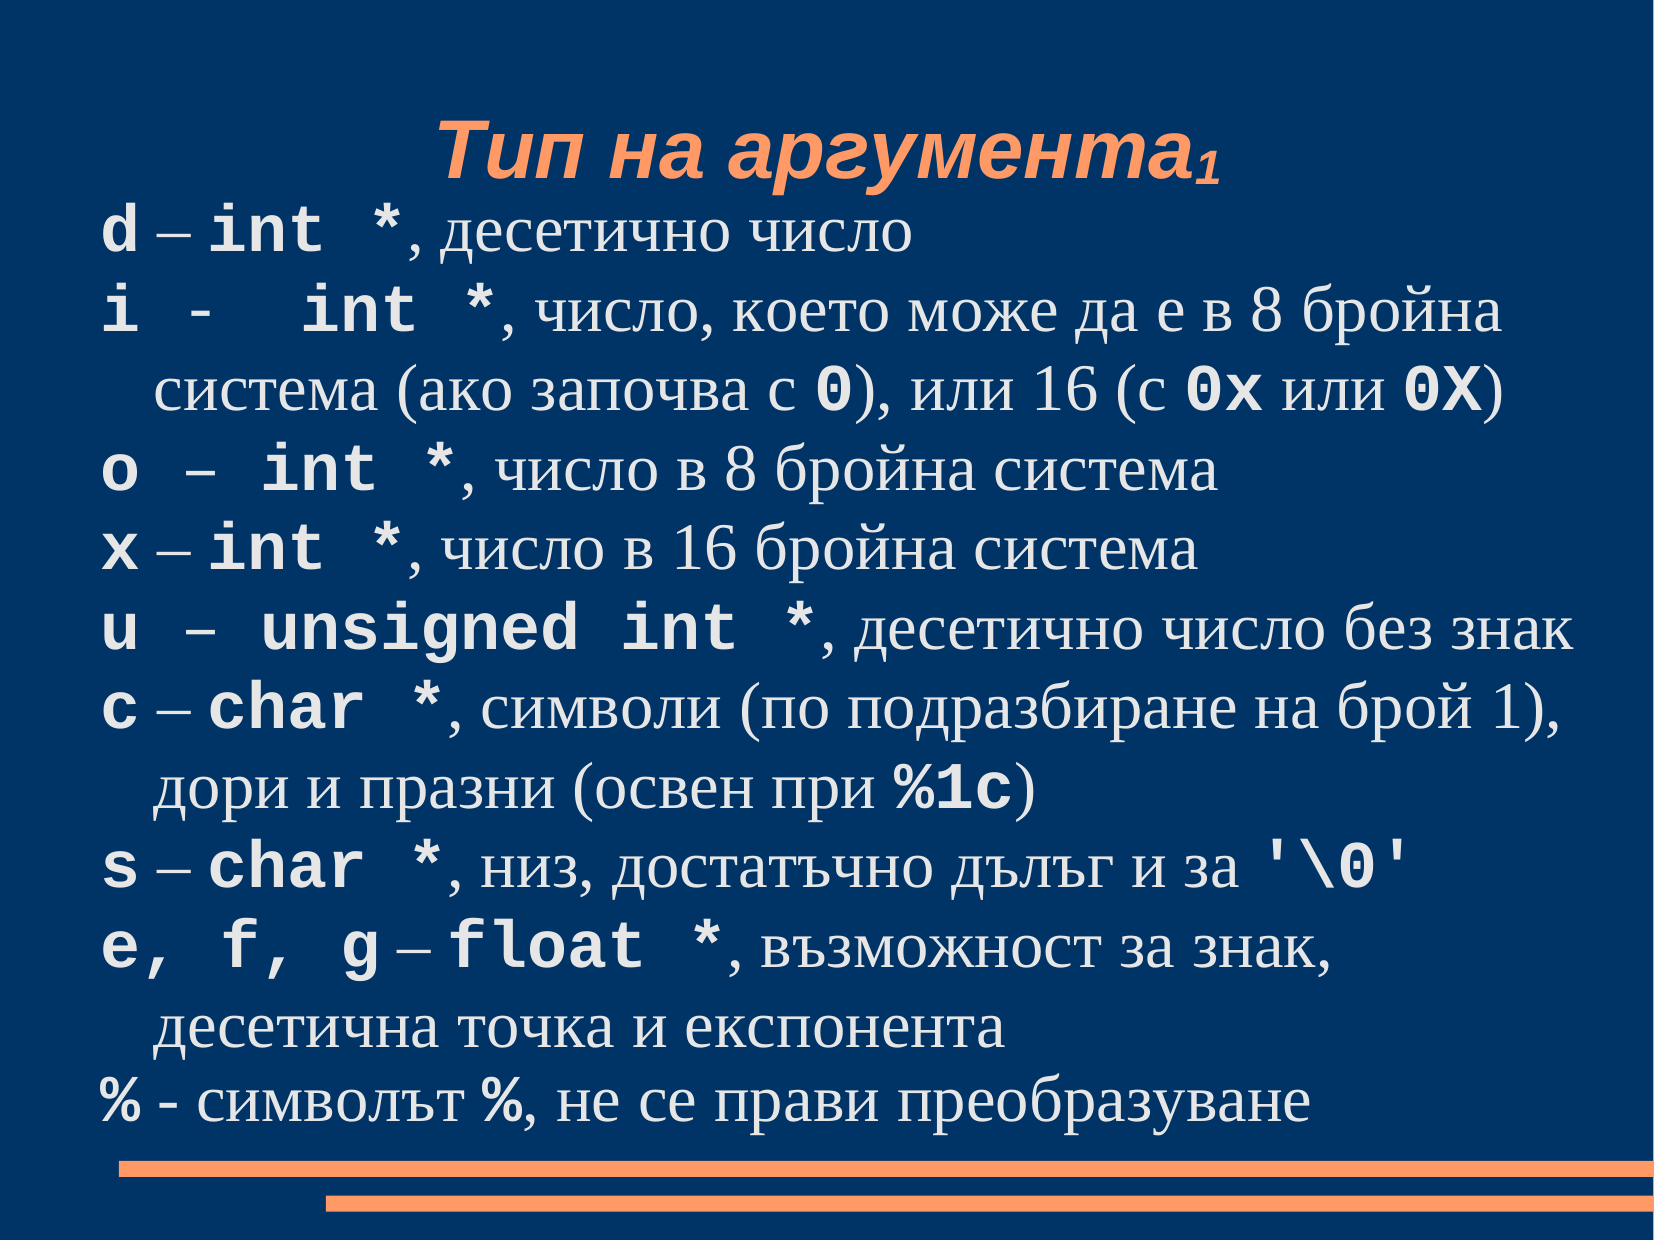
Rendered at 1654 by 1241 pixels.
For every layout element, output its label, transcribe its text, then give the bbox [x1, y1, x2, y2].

list d – int *, десетично число i - int *, число, което може да е в 8 бройна система (ако започва с 0), или 16 (с 0x или 0X) o – int *, число в 8 бройна система x – int *, число в 16 бройна система u – unsigned int *, десетично число без знак c – char *, символи (по подразбиране на брой 1), дори и празни (освен при %1c) s – char *, низ, достатъчно дълъг и за '\0' e, f, g – float *, възможност за знак, десетична точка и експонента % - символът %, не се прави преобразуване [82, 192, 1635, 1142]
title Тип на аргумента1 [121, 46, 1534, 192]
